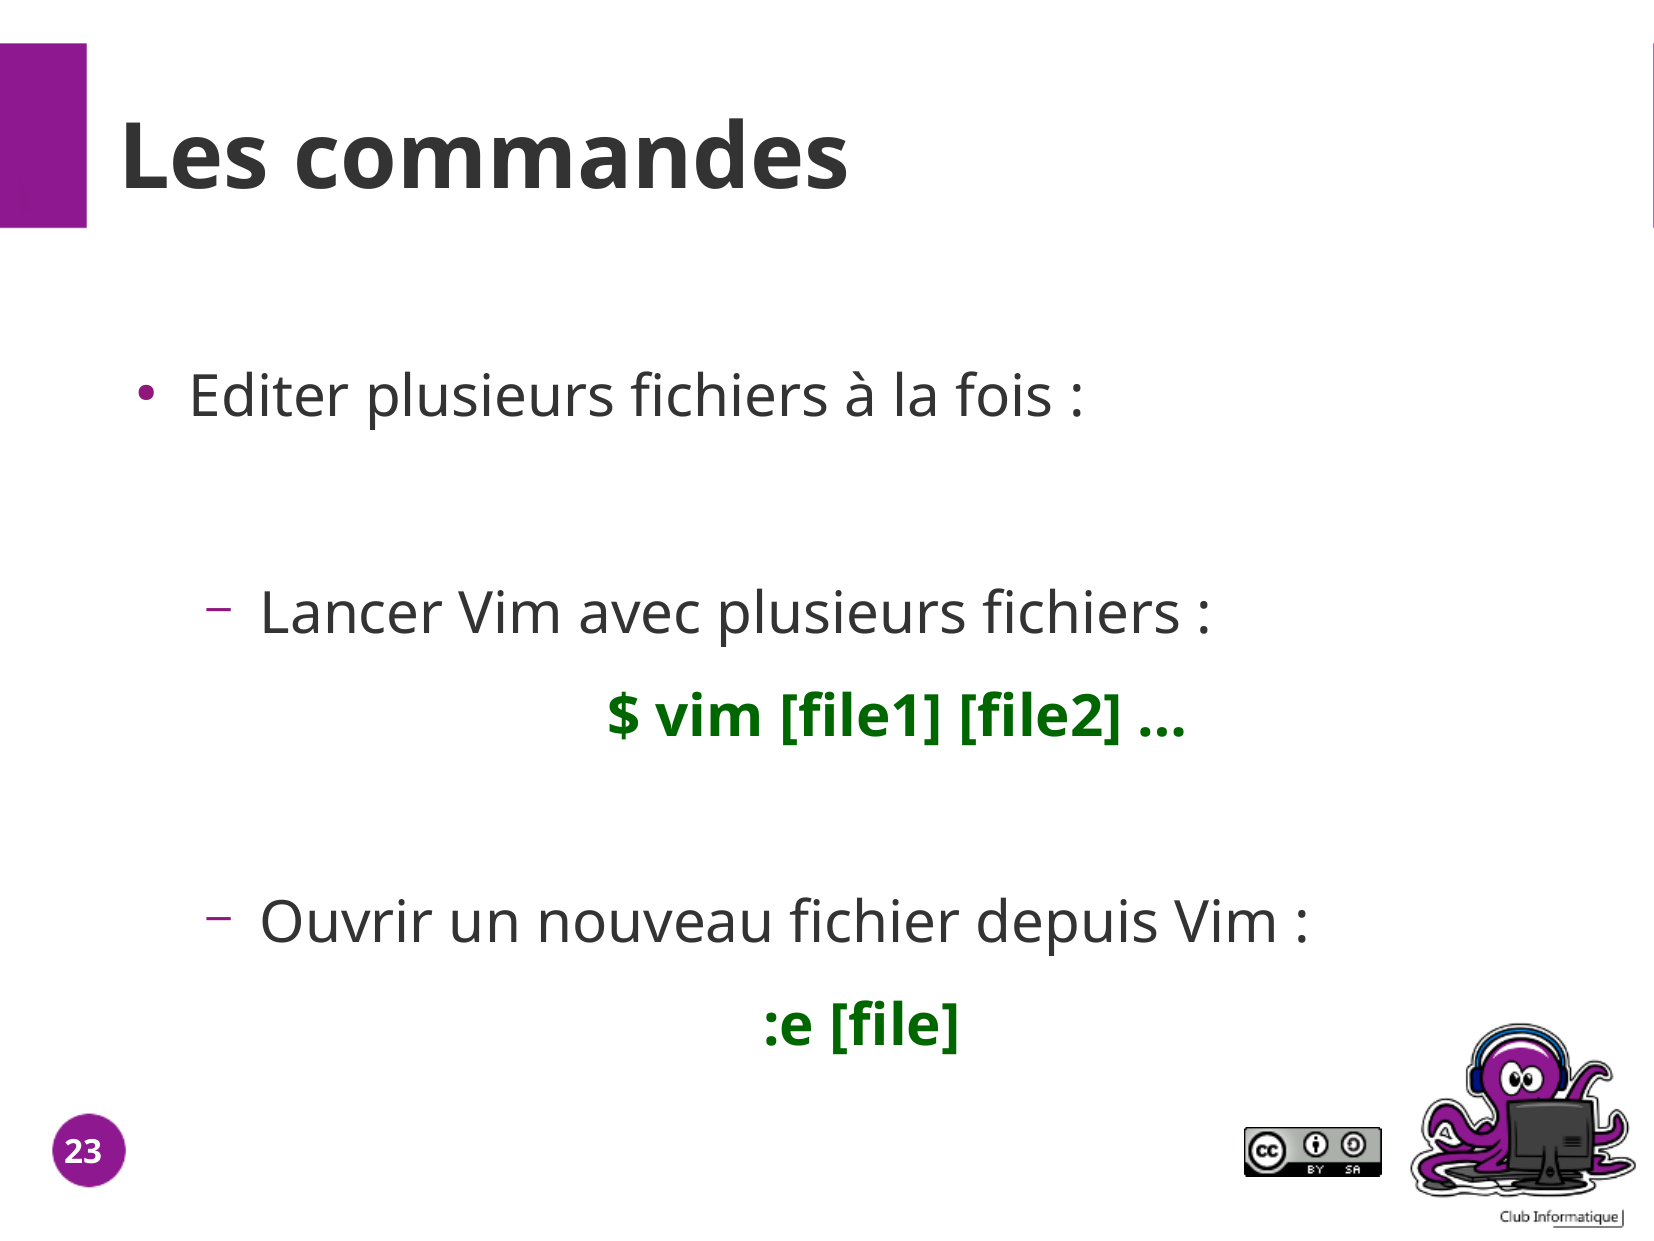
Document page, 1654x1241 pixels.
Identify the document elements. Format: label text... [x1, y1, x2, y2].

list Editer plusieurs fichiers à la fois : Lancer Vim avec plusieurs fichiers : $ vim [file1] [file2] … Ouvrir un nouveau fichier depuis Vim : :e [file] [118, 354, 1536, 1074]
title Les commandes [118, 49, 1571, 257]
picture [0, 0, 1654, 1241]
